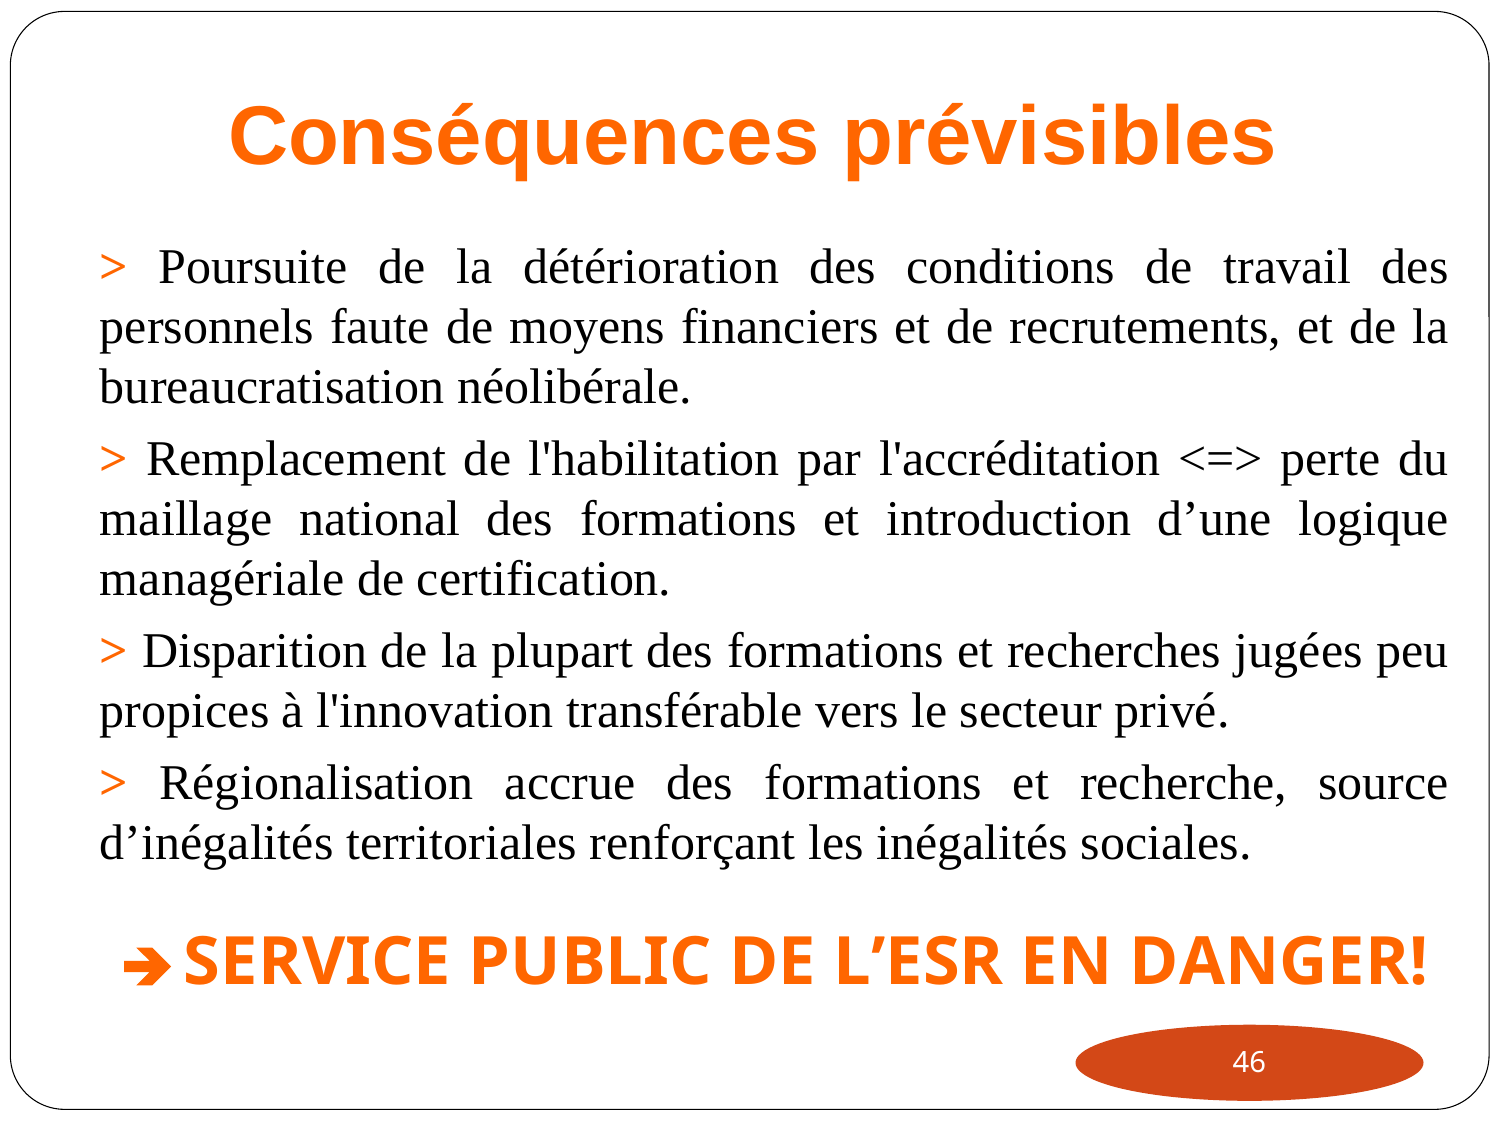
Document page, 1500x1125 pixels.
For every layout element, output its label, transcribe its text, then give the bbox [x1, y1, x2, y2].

text_box > Poursuite de la détérioration des conditions de travail des personnels faute de moyens financiers et de recrutements, et de la bureaucratisation néolibérale. > Remplacement de l'habilitation par l'accréditation <=> perte du maillage national des formations et introduction d’une logique managériale de certification. > Disparition de la plupart des formations et recherches jugées peu propices à l'innovation transférable vers le secteur privé. > Régionalisation accrue des formations et recherche, source d’inégalités territoriales renforçant les inégalités sociales.  SERVICE PUBLIC DE L’ESR EN DANGER! [99, 37, 1451, 1125]
text_box Conséquences prévisibles [137, 0, 1369, 37]
